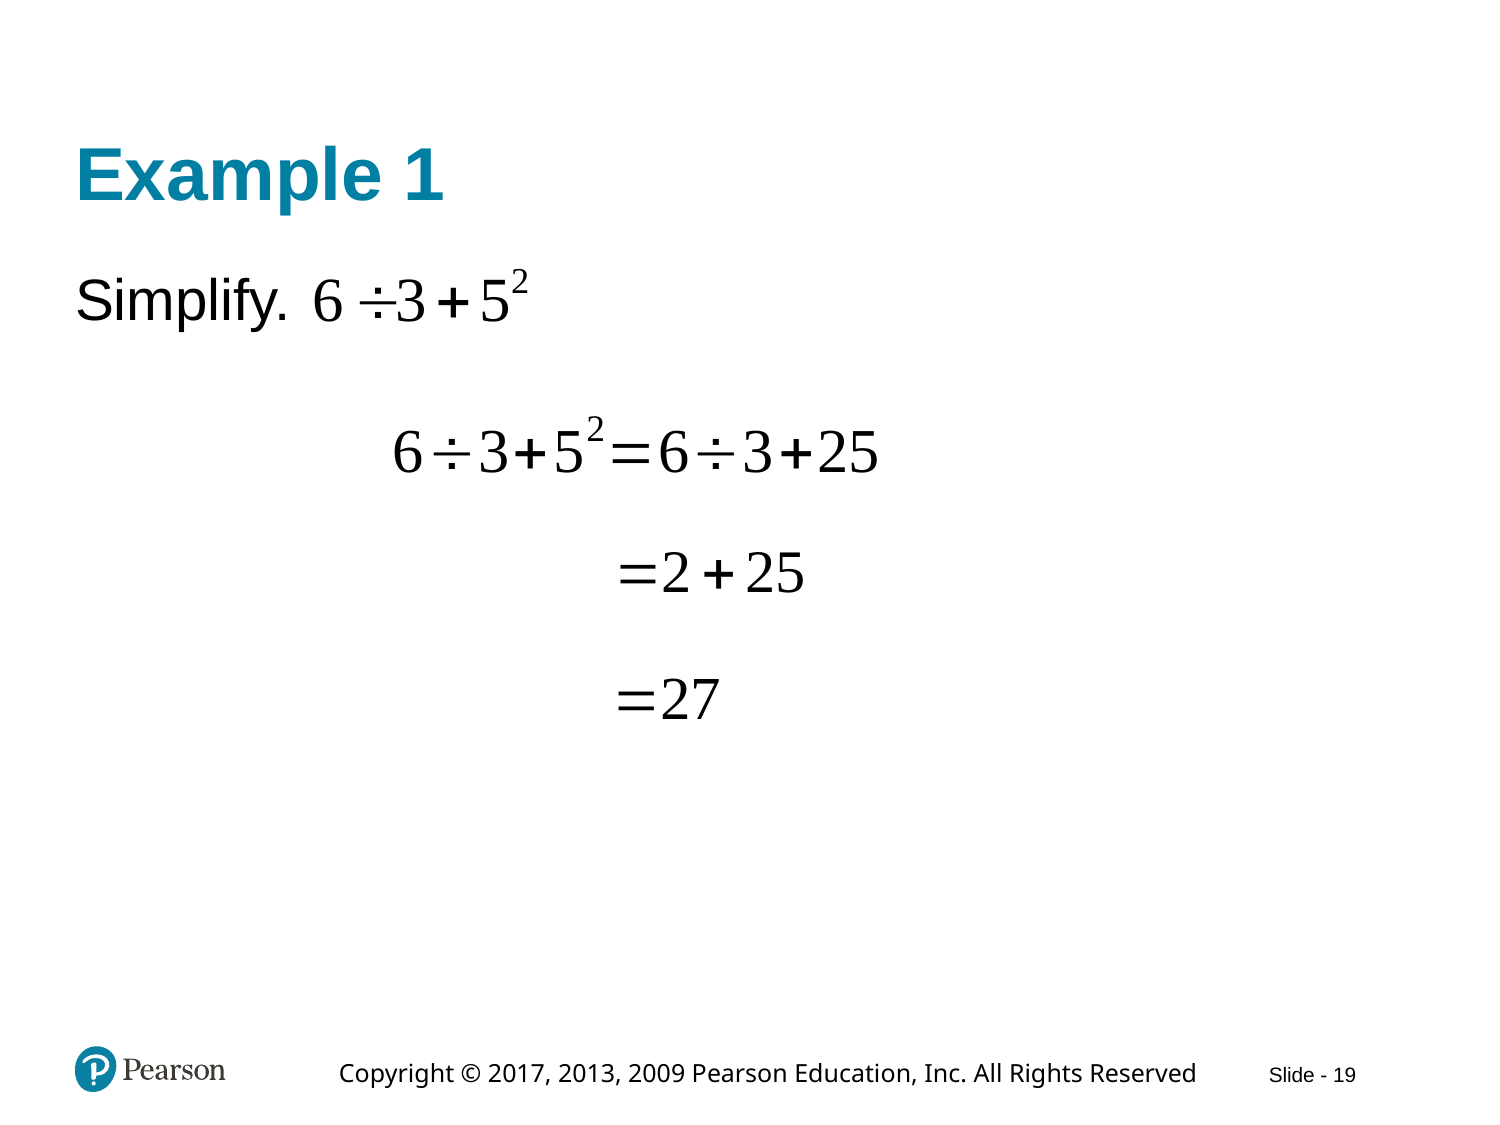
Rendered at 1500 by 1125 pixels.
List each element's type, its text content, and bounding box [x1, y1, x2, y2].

title Example 1 [75, 35, 1425, 216]
chart [610, 544, 810, 600]
chart [392, 408, 882, 487]
chart [608, 671, 726, 728]
list Simplify. [75, 262, 300, 332]
chart [309, 258, 535, 330]
